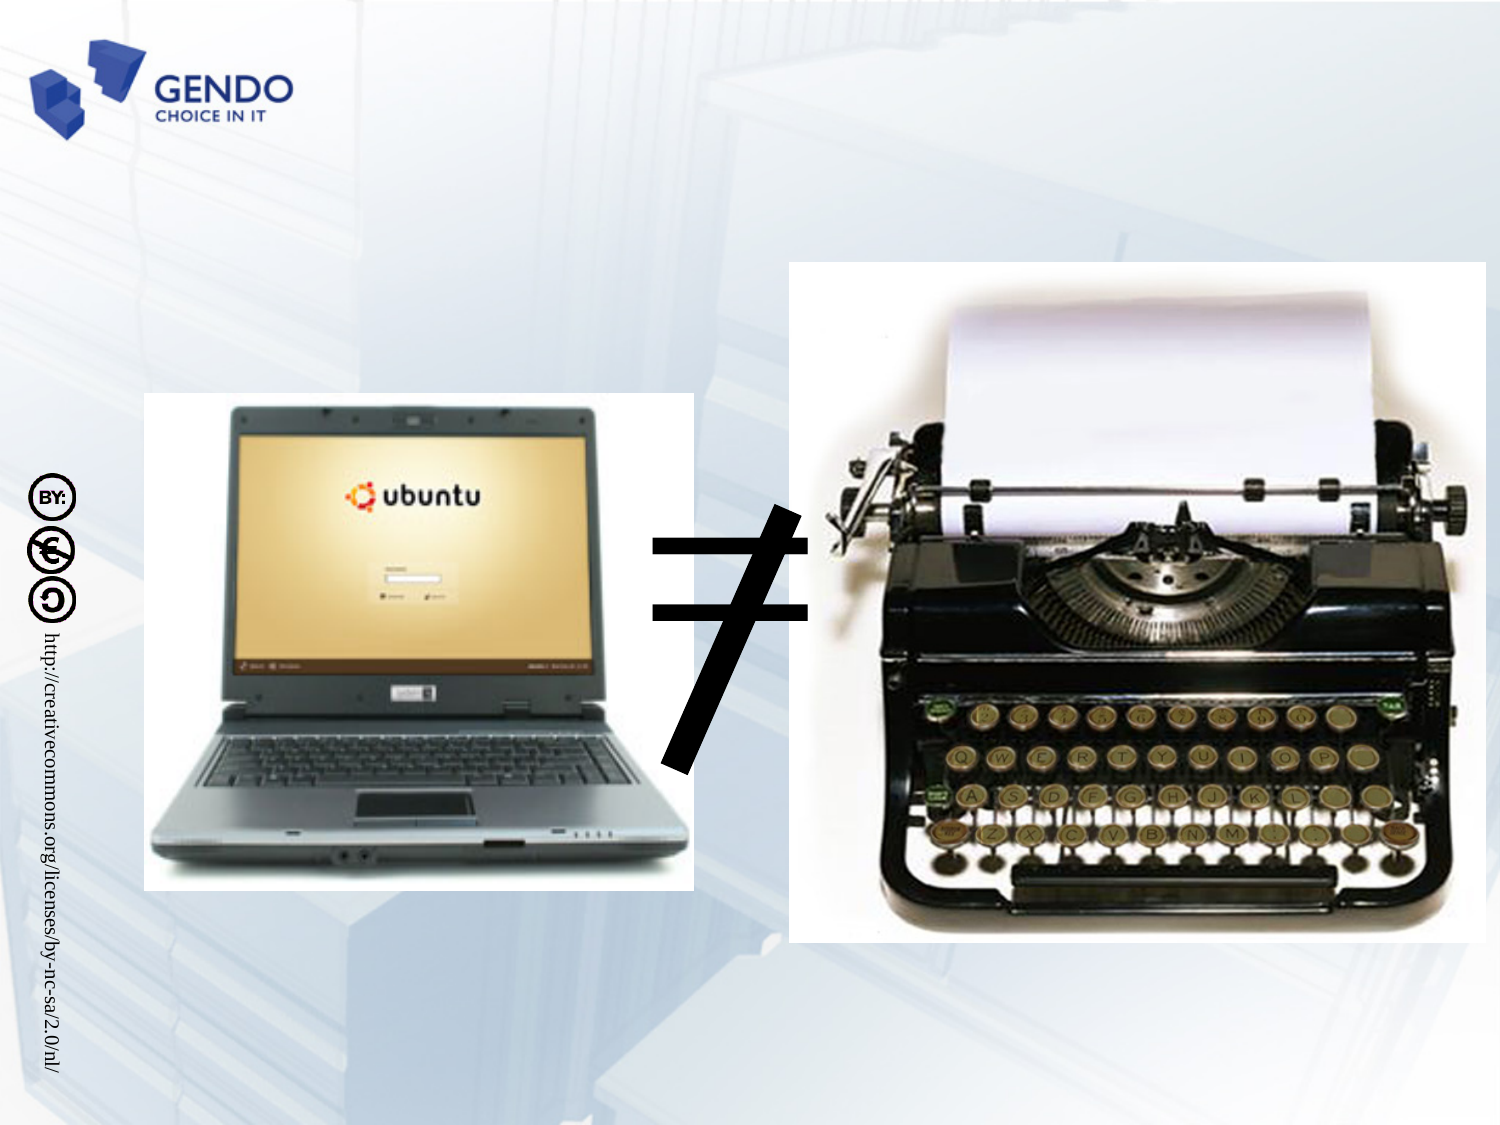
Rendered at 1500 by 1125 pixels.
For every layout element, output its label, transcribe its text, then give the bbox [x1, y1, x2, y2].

text_box = [622, 450, 840, 835]
picture [0, 0, 1500, 1125]
